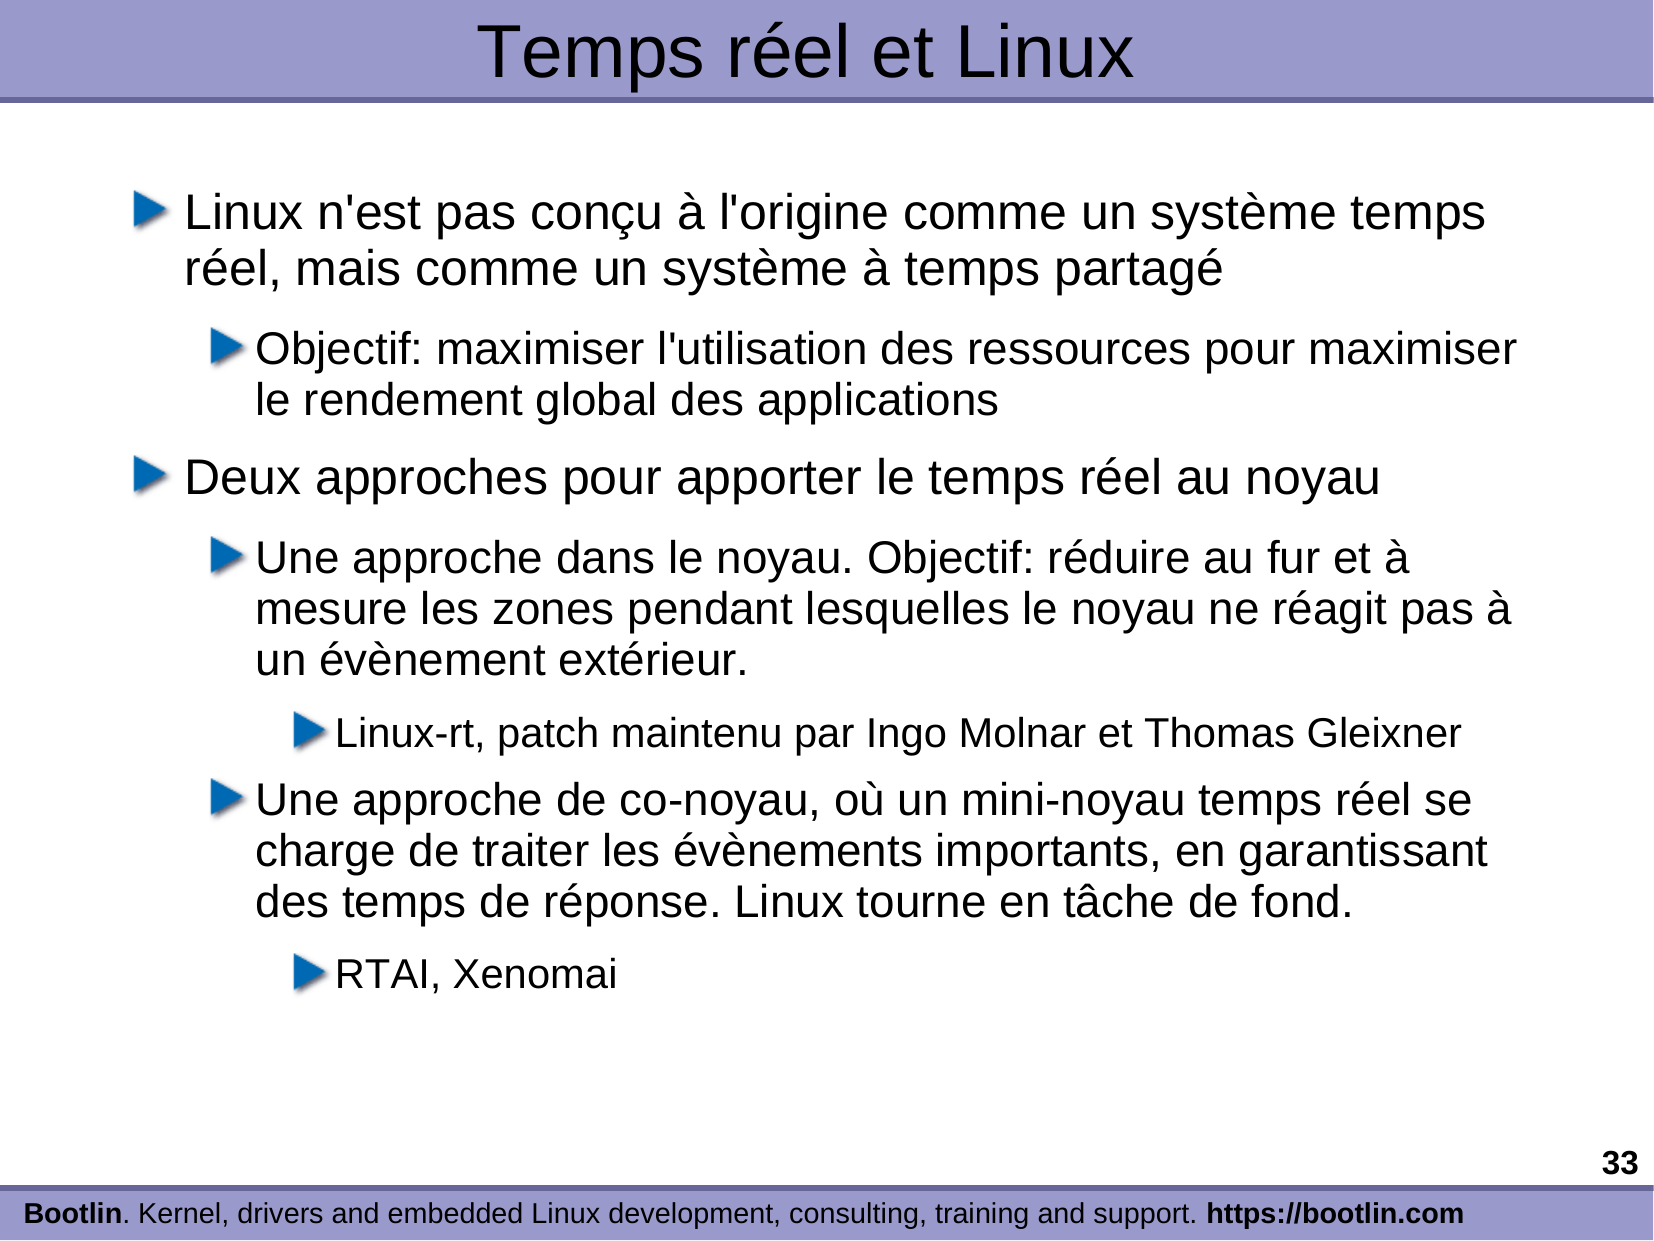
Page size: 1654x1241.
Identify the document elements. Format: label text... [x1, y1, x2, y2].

title Temps réel et Linux [60, 5, 1551, 97]
list Linux n'est pas conçu à l'origine comme un système temps réel, mais comme un système à temps partagé Objectif: maximiser l'utilisation des ressources pour maximiser le rendement global des applications Deux approches pour apporter le temps réel au noyau Une approche dans le noyau. Objectif: réduire au fur et à mesure les zones pendant lesquelles le noyau ne réagit pas à un évènement extérieur. Linux-rt, patch maintenu par Ingo Molnar et Thomas Gleixner Une approche de co-noyau, où un mini-noyau temps réel se charge de traiter les évènements importants, en garantissant des temps de réponse. Linux tourne en tâche de fond. RTAI, Xenomai [113, 184, 1526, 1074]
